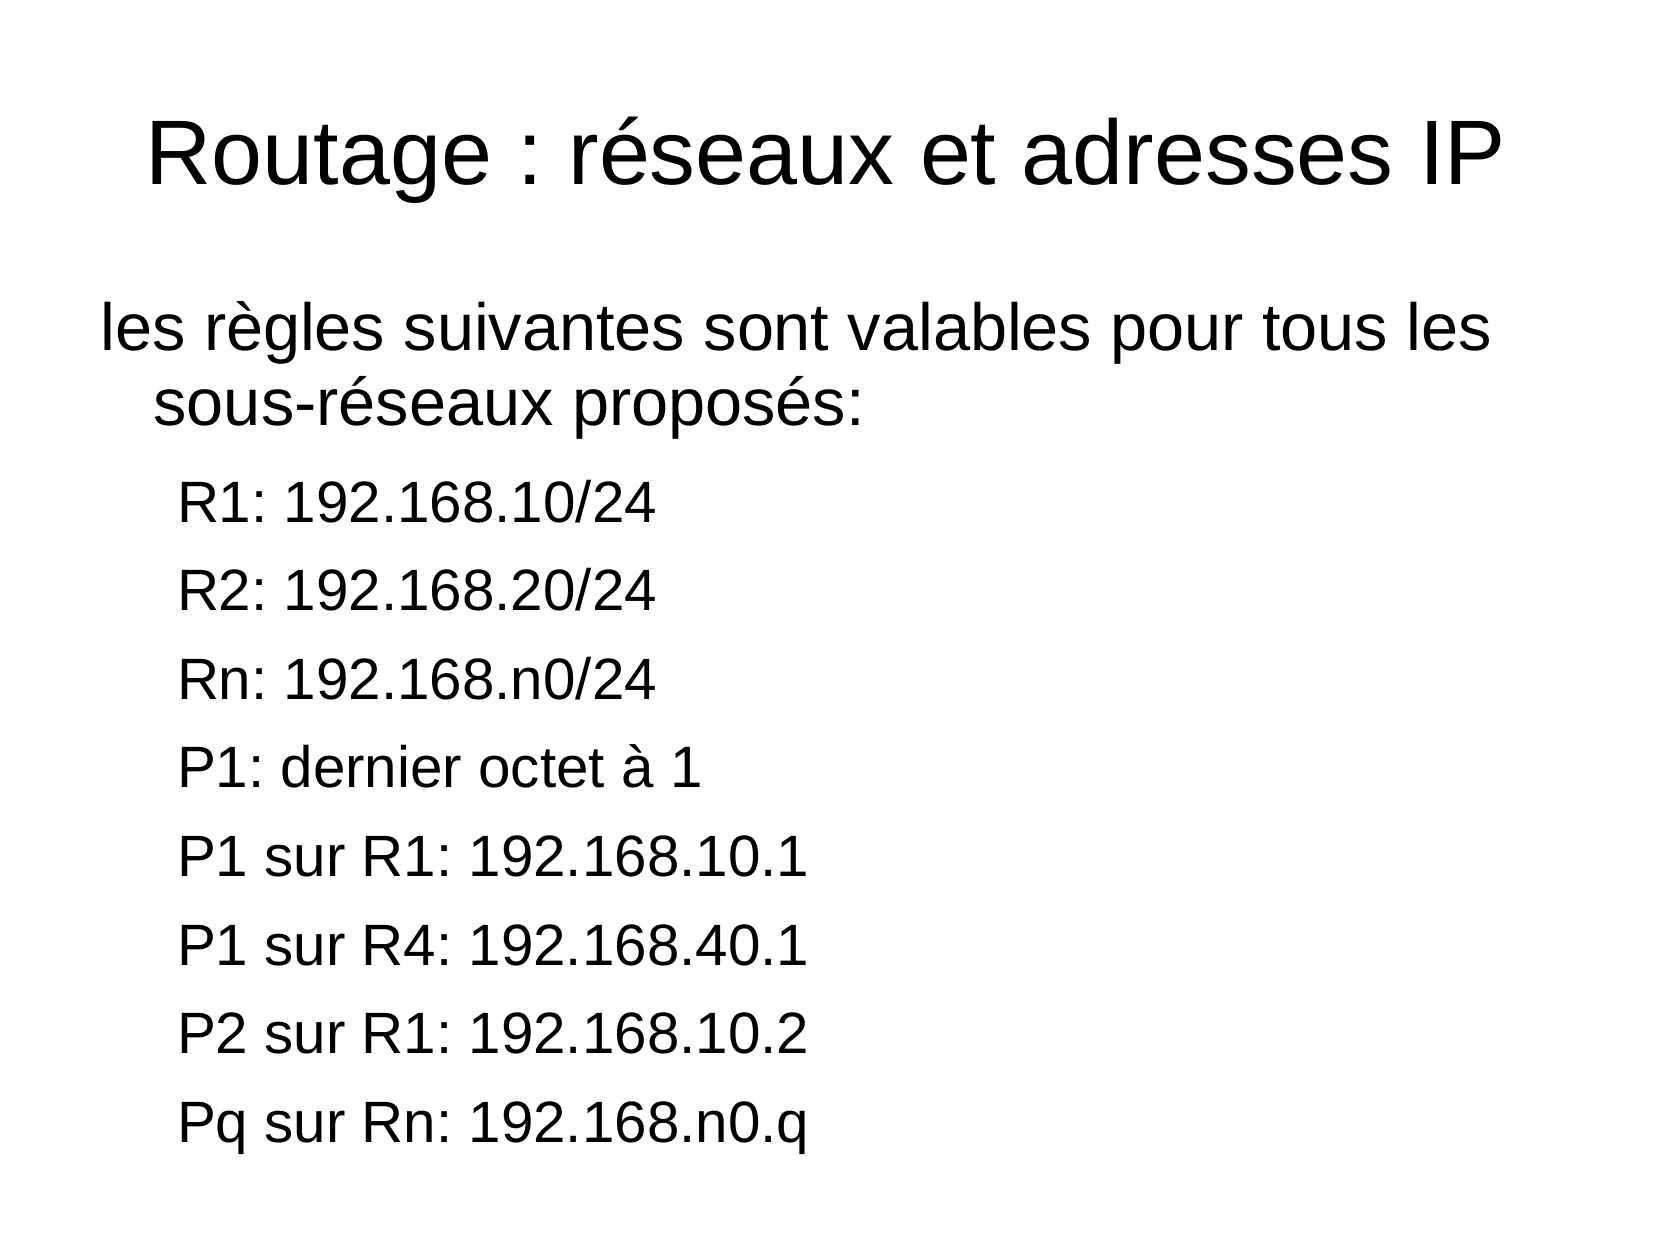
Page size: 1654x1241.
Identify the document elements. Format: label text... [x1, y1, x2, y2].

title Routage : réseaux et adresses IP [82, 49, 1571, 257]
list les règles suivantes sont valables pour tous les sous-réseaux proposés: R1: 192.168.10/24 R2: 192.168.20/24 Rn: 192.168.n0/24 P1: dernier octet à 1 P1 sur R1: 192.168.10.1 P1 sur R4: 192.168.40.1 P2 sur R1: 192.168.10.2 Pq sur Rn: 192.168.n0.q [82, 290, 1571, 1153]
